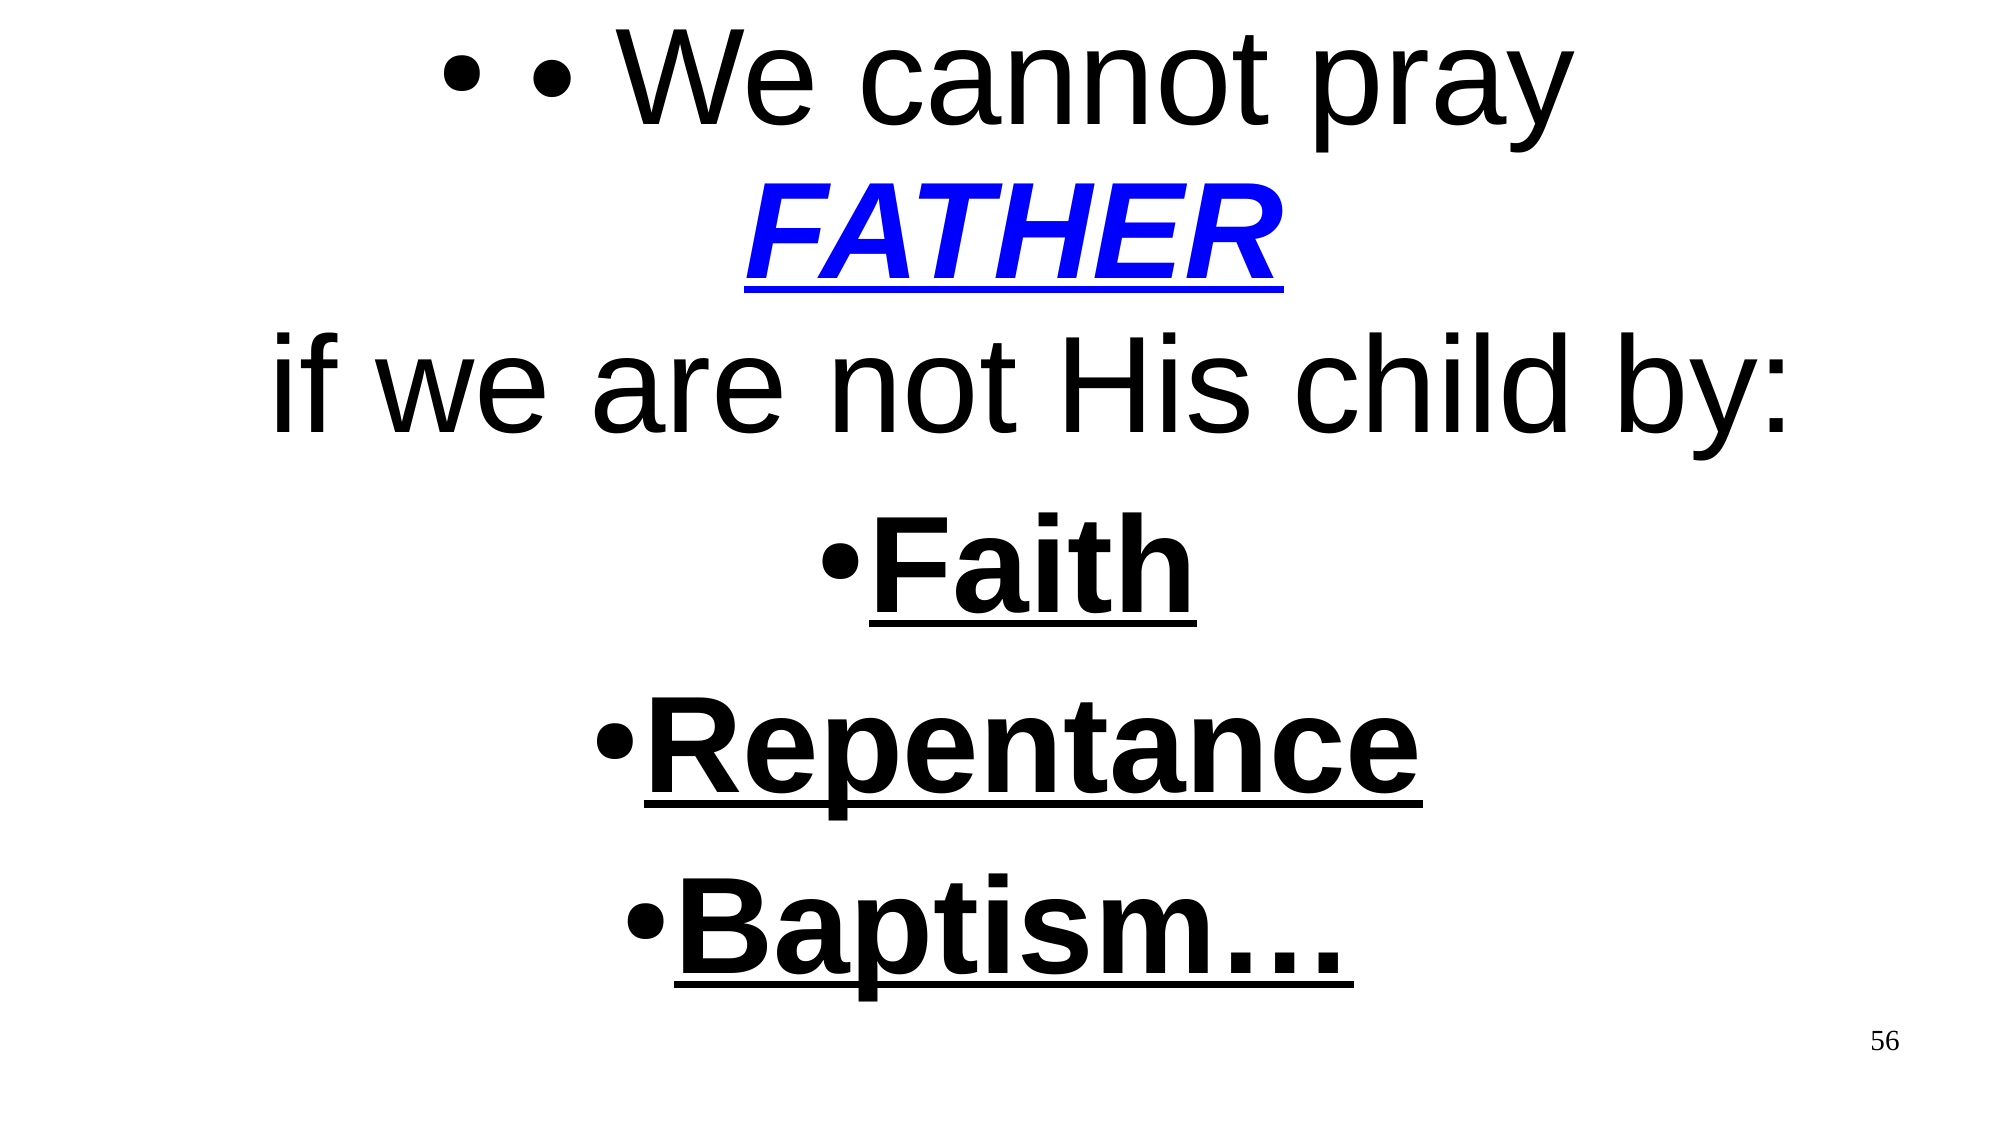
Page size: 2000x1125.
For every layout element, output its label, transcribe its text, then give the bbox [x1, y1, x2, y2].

list • We cannot pray FATHER if we are not His child by: Faith Repentance Baptism… [0, 0, 1996, 1123]
